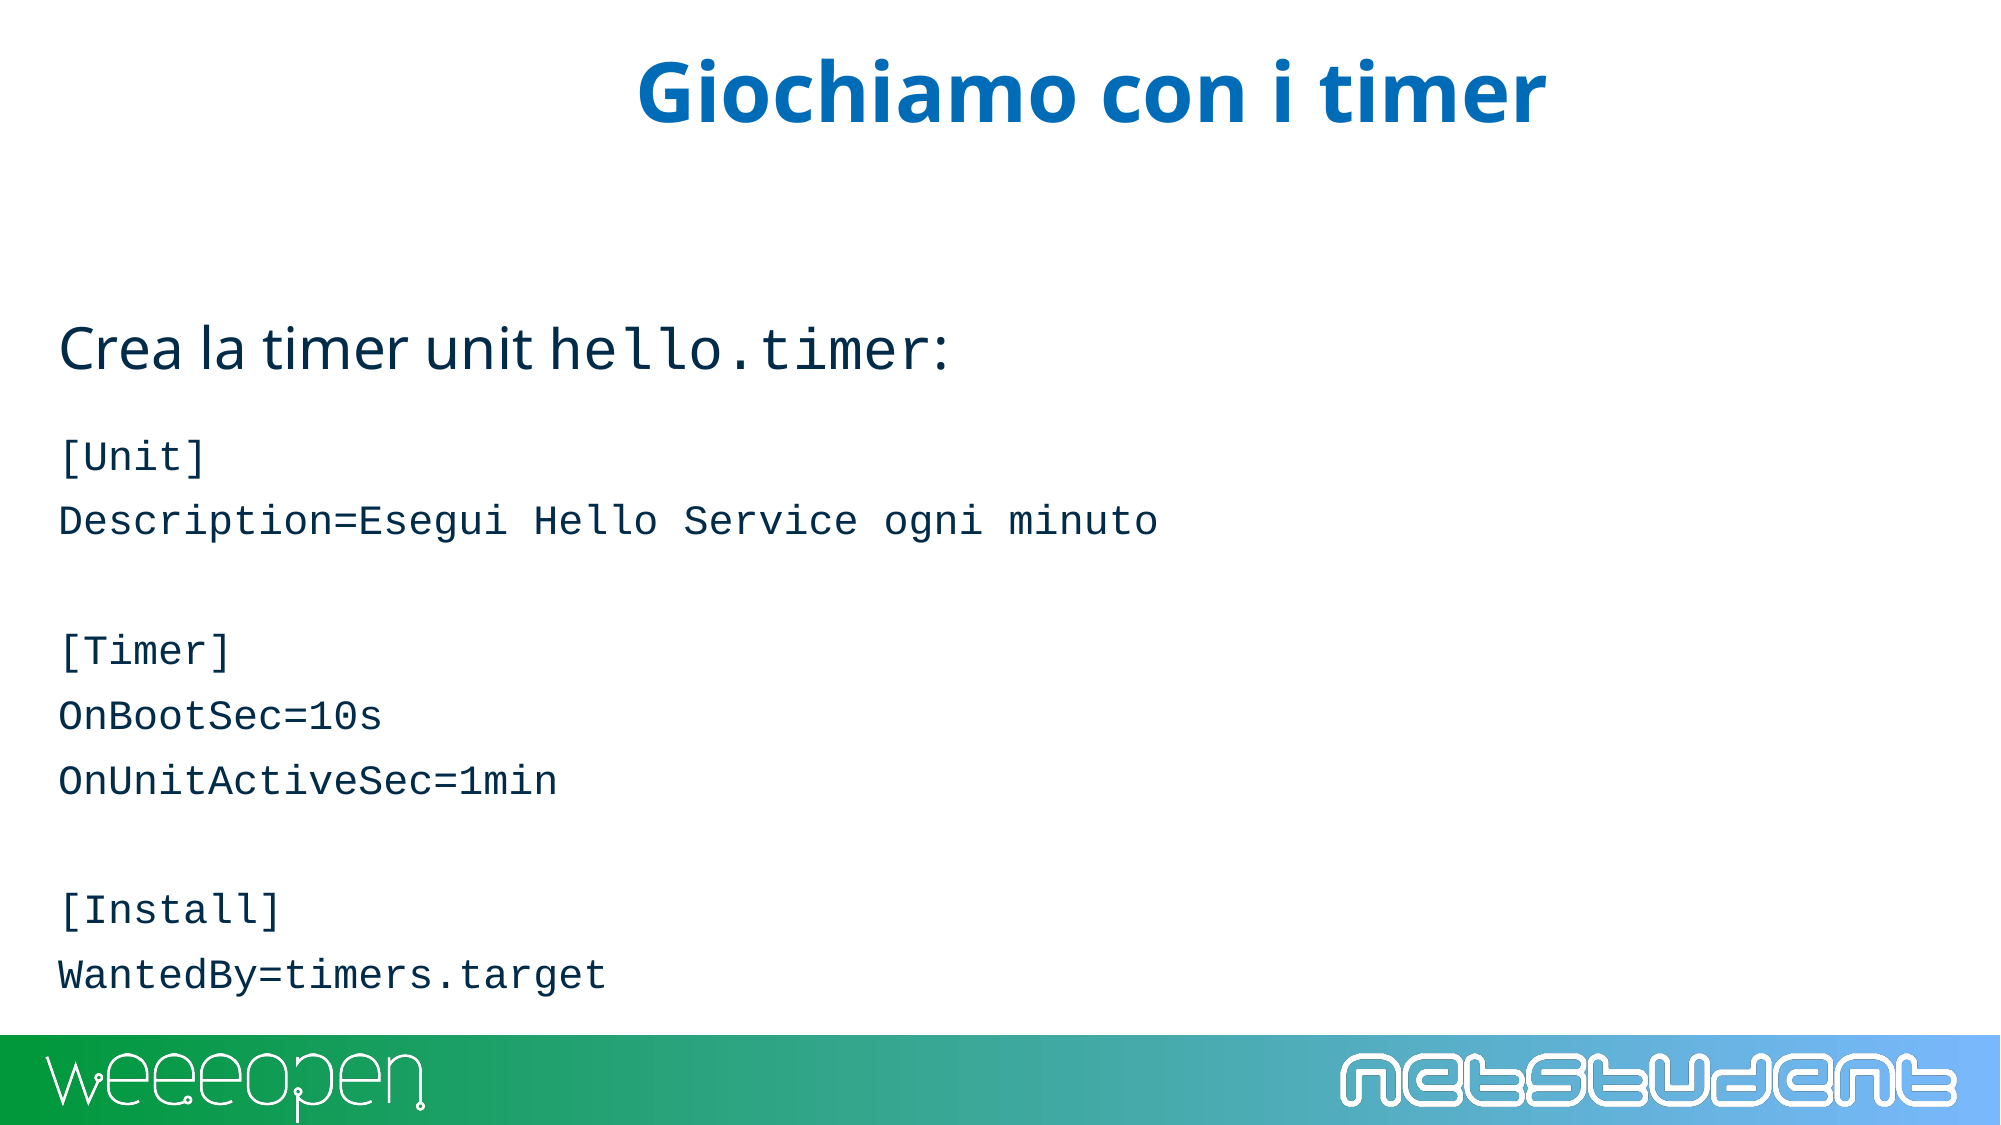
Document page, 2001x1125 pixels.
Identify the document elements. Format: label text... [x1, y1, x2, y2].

text_box Description=Esegui Hello Service ogni minuto [58, 500, 1161, 548]
text_box [Timer] [58, 629, 234, 678]
text_box Crea la timer unit hello.timer: [58, 307, 847, 385]
picture [1340, 1053, 1957, 1107]
text_box [Unit] [58, 435, 209, 483]
text_box [Install] [58, 889, 284, 937]
text_box OnUnitActiveSec=1min [58, 759, 560, 807]
text_box Giochiamo con i timer [635, 33, 1365, 139]
text_box OnBootSec=10s [58, 694, 385, 743]
text_box [0, 0, 2000, 1125]
text_box WantedBy=timers.target [58, 953, 610, 1002]
picture [45, 1053, 425, 1123]
